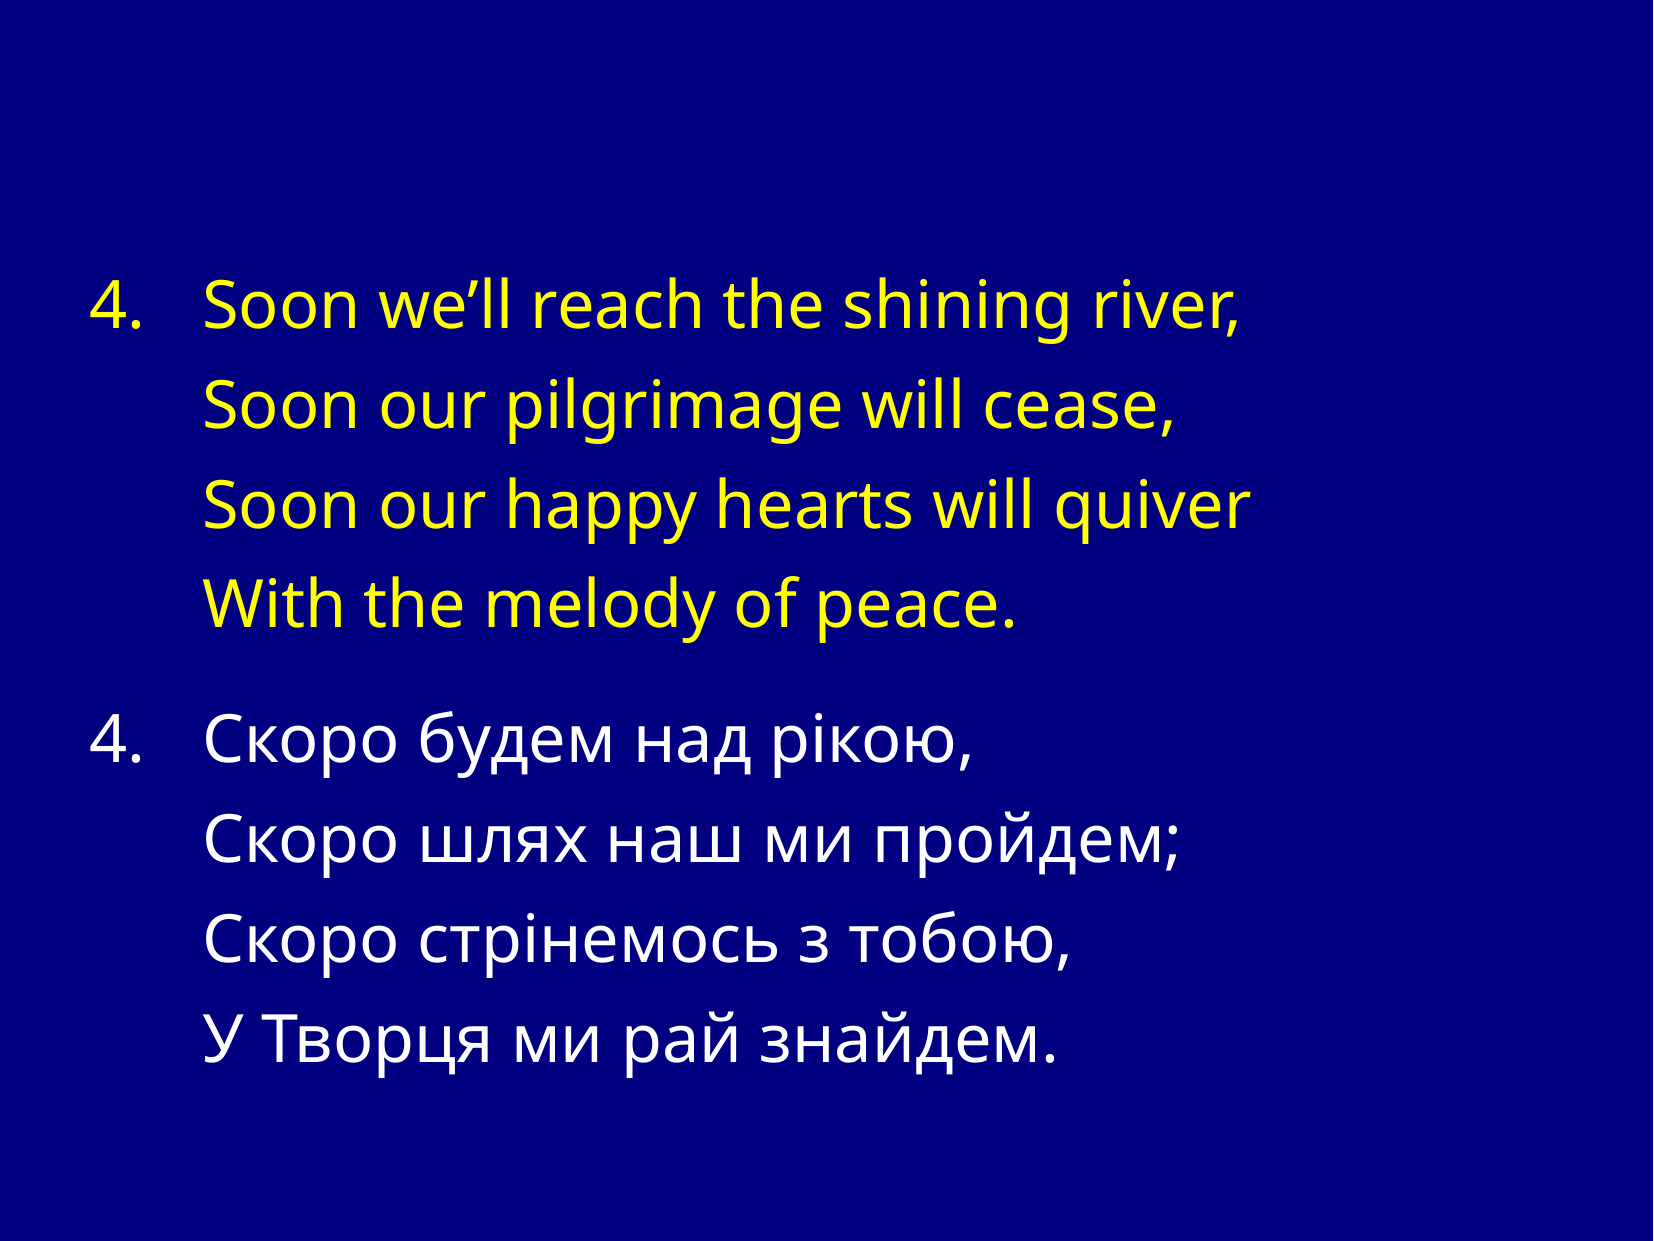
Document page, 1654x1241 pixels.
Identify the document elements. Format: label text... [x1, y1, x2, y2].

text_box 4. Скоро будем над рікою, Скоро шлях наш ми пройдем; Скоро стрінемось з тобою, У Творця ми рай знайдем. [75, 675, 1576, 1163]
text_box 4. Soon we’ll reach the shining river, Soon our pilgrimage will cease, Soon our happy hearts will quiver With the melody of peace. [75, 150, 1576, 638]
